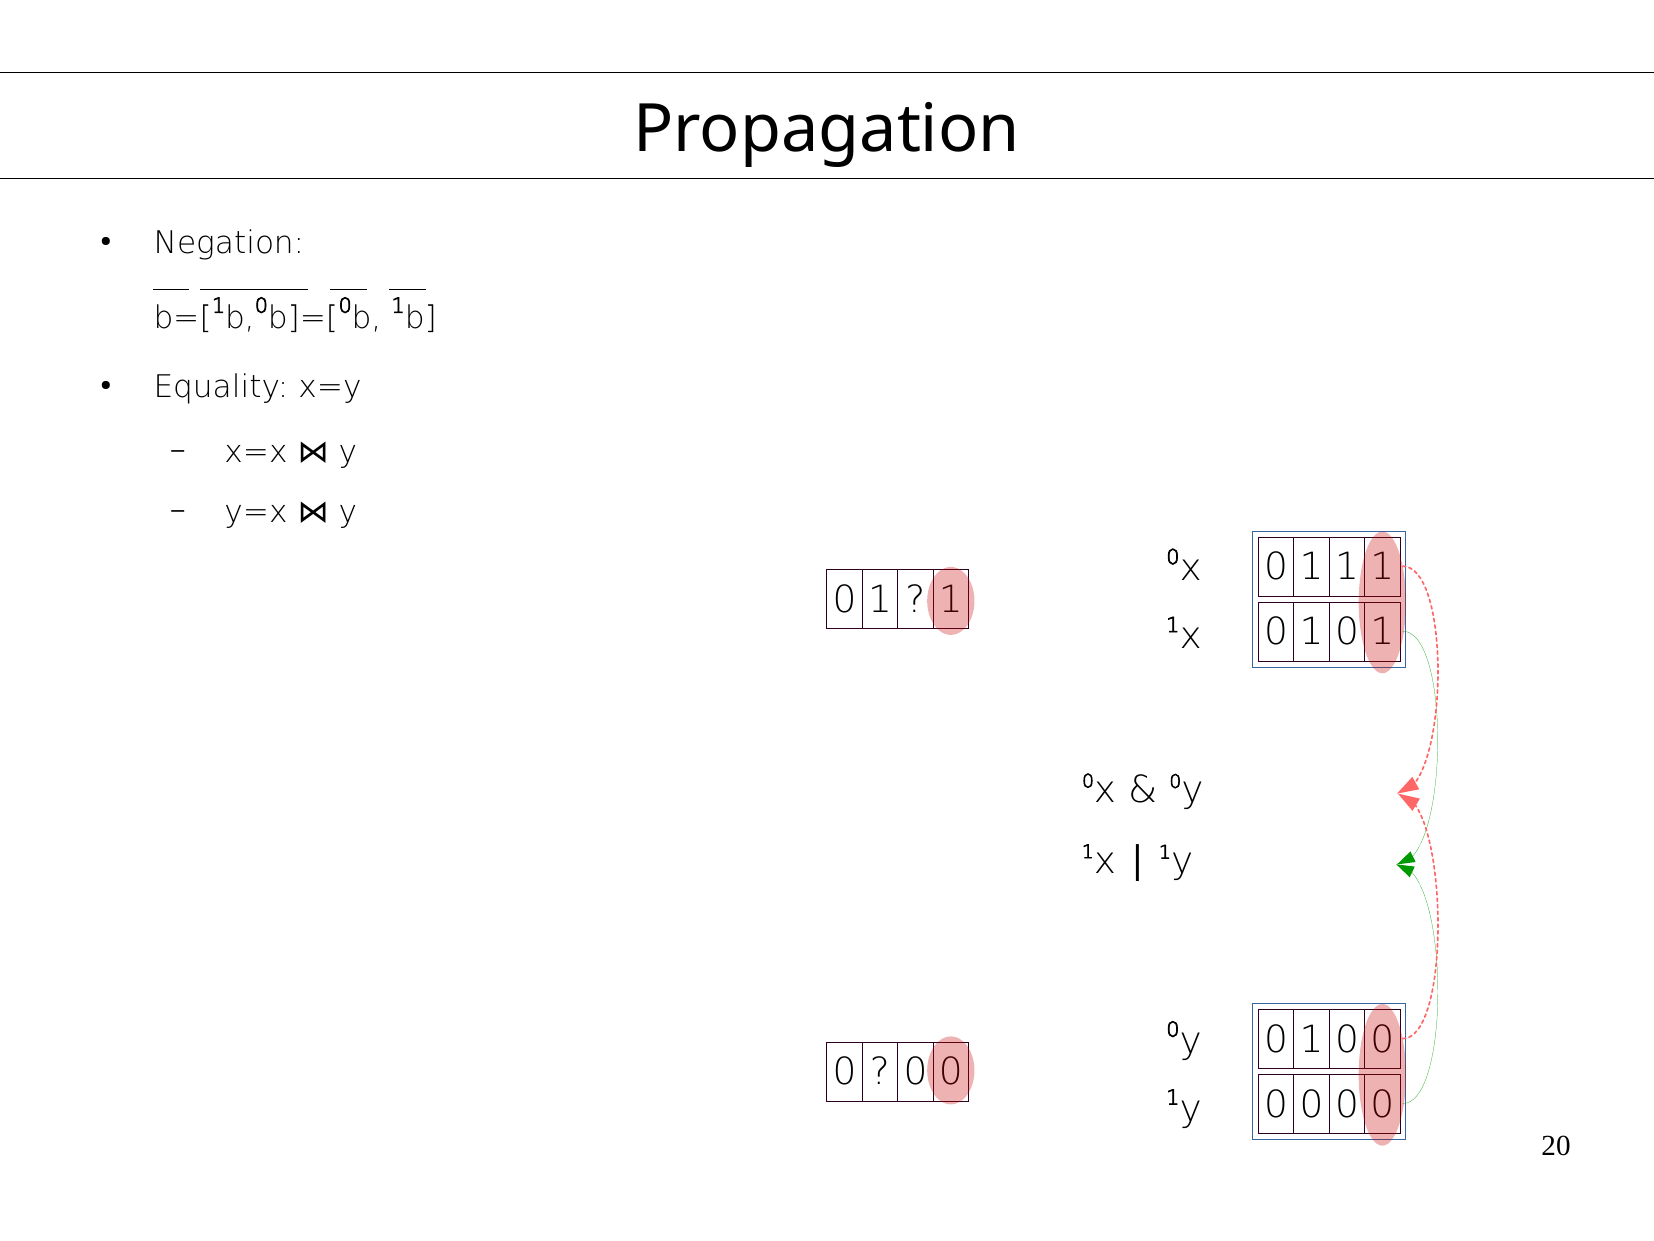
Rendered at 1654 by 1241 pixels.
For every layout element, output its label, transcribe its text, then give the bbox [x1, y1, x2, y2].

text_box 1y [1151, 1075, 1218, 1141]
text_box 0 [1258, 1009, 1293, 1069]
text_box [927, 1036, 975, 1105]
text_box 1 [862, 569, 897, 629]
text_box 0 [1392, 1009, 1401, 1027]
text_box 0 [1258, 1074, 1293, 1134]
text_box 1 [933, 569, 941, 577]
text_box 1 [1393, 537, 1401, 555]
text_box 0 [1396, 1122, 1401, 1134]
text_box 0 [1364, 1009, 1372, 1026]
text_box 0 [1364, 1124, 1368, 1134]
text_box [1358, 531, 1406, 674]
list Negation: b=[1b,0b]=[0b, 1b] Equality: x=y x=x ⋈ y y=x ⋈ y [82, 224, 1241, 1193]
text_box 0x & 0y [1082, 767, 1229, 833]
text_box 1 [961, 569, 969, 577]
text_box ? [897, 569, 933, 629]
text_box 0 [826, 1042, 862, 1102]
text_box 0 [1293, 1074, 1329, 1134]
text_box 0x [1151, 534, 1218, 600]
text_box 0 [1329, 1074, 1364, 1134]
text_box 0 [1258, 537, 1293, 597]
text_box 1 [1293, 602, 1329, 662]
text_box 0 [1329, 602, 1364, 662]
text_box ? [862, 1042, 897, 1102]
text_box 1 [1293, 537, 1329, 597]
text_box [927, 566, 975, 635]
text_box 1 [1364, 537, 1372, 554]
text_box 1 [1293, 1009, 1329, 1069]
text_box 1 [1364, 651, 1369, 662]
text_box 0 [826, 569, 862, 629]
text_box [1358, 1003, 1406, 1146]
text_box 0 [962, 1094, 969, 1102]
text_box 0 [1258, 602, 1293, 662]
text_box 0y [1151, 1007, 1218, 1073]
text_box 1 [1396, 650, 1401, 662]
text_box Propagation [0, 72, 1654, 166]
text_box 0 [933, 1095, 940, 1102]
text_box 0 [1329, 1009, 1364, 1069]
text_box 0 [897, 1042, 933, 1102]
text_box 1x [1151, 602, 1218, 668]
text_box 1 [1329, 537, 1364, 597]
text_box 1x ∣ 1y [1081, 838, 1229, 904]
